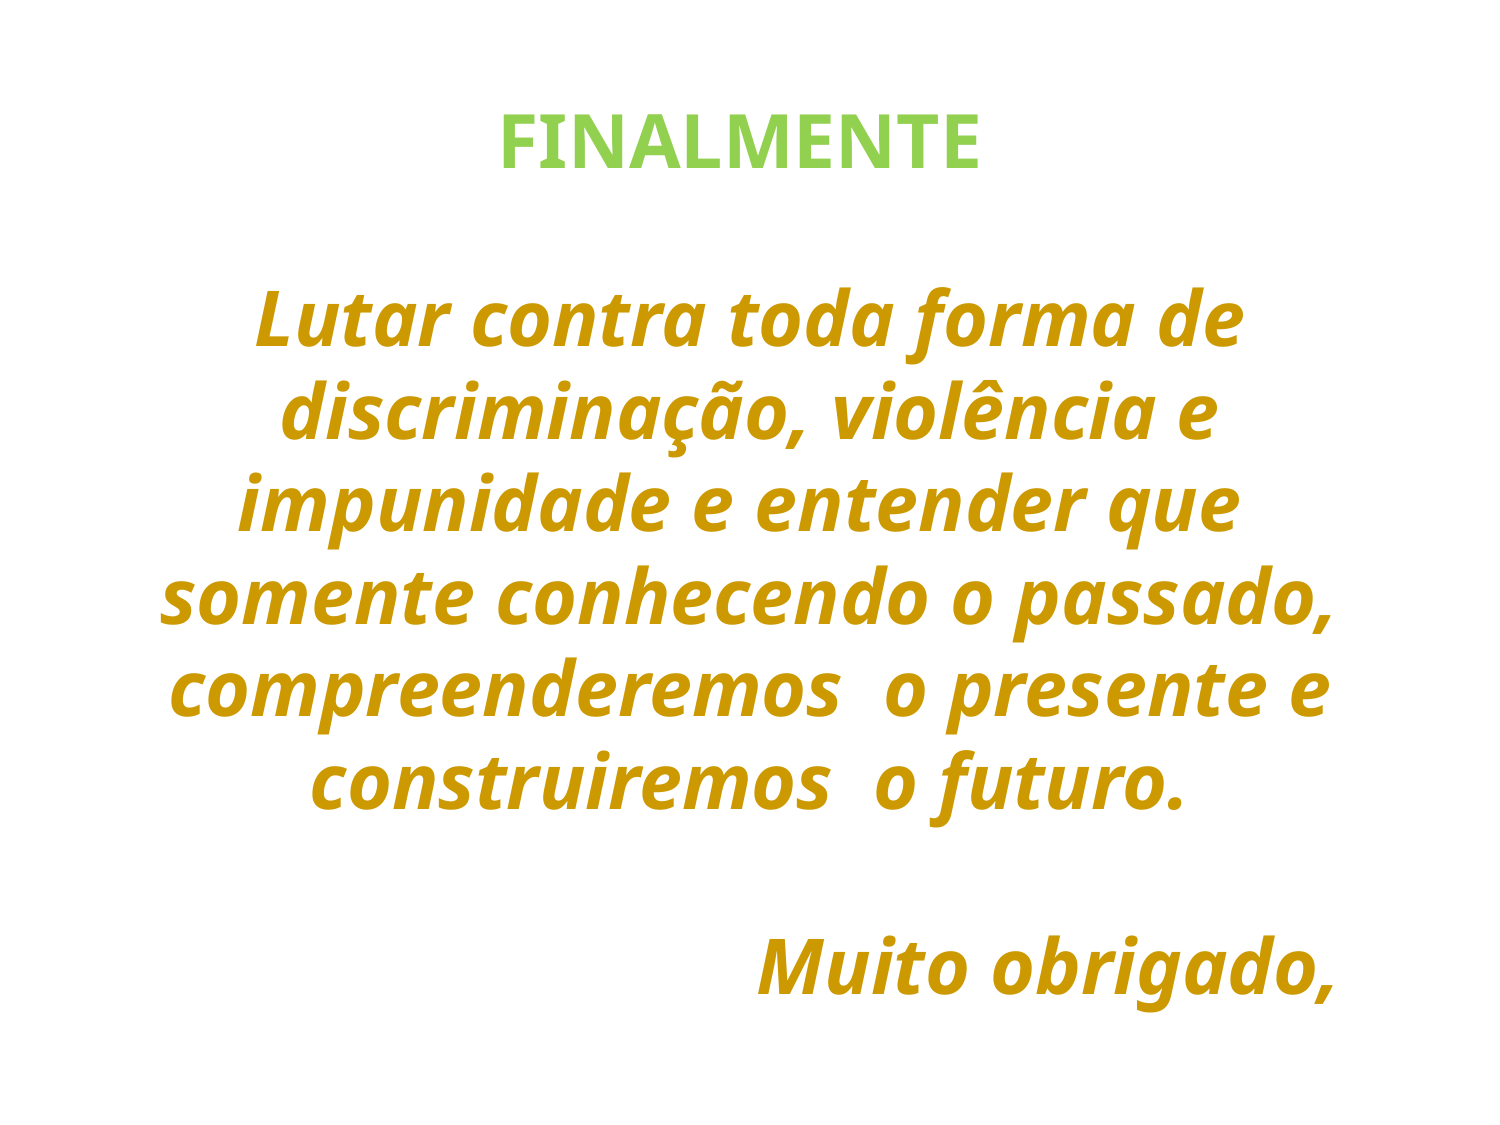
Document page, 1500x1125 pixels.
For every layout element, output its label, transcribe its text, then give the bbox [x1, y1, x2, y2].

title FINALMENTE [75, 45, 1425, 233]
list Lutar contra toda forma de discriminação, violência e impunidade e entender que somente conhecendo o passado, compreenderemos o presente e construiremos o futuro. Muito obrigado, [75, 262, 1425, 1035]
